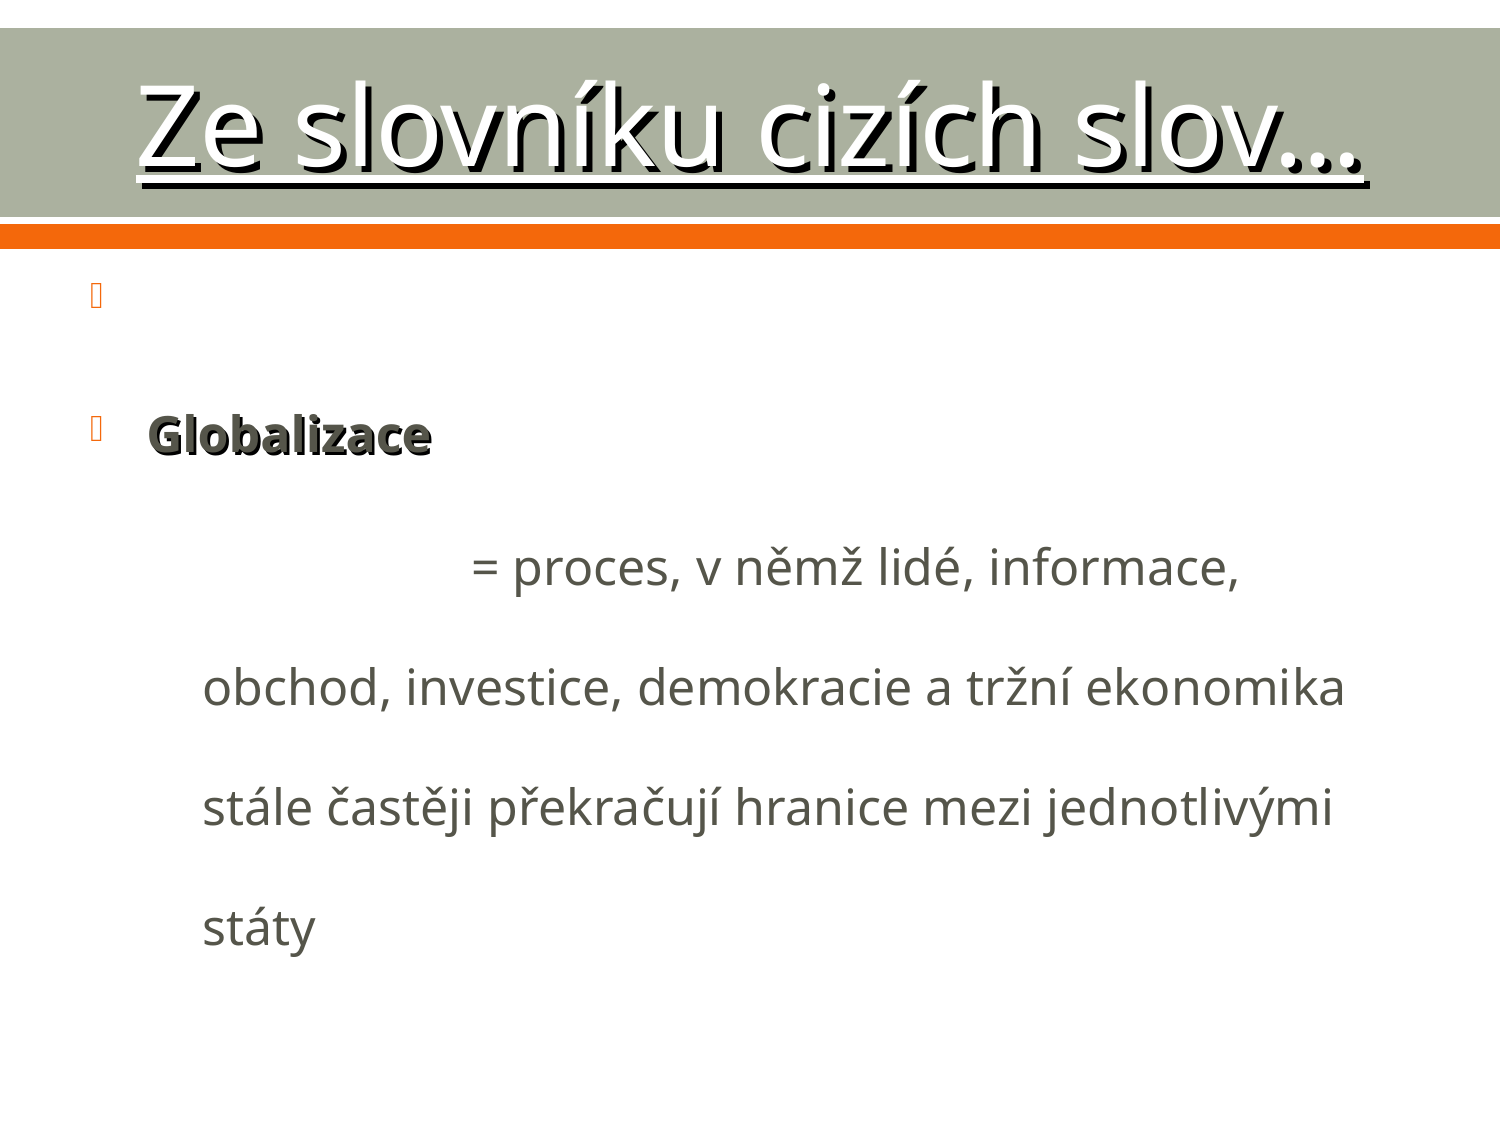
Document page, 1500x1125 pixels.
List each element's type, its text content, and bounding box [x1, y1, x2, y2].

title Ze slovníku cizích slov… [75, 29, 1426, 213]
list Globalizace = proces, v němž lidé, informace, obchod, investice, demokracie a tržní ekonomika stále častěji překračují hranice mezi jednotlivými státy [75, 262, 1426, 1005]
